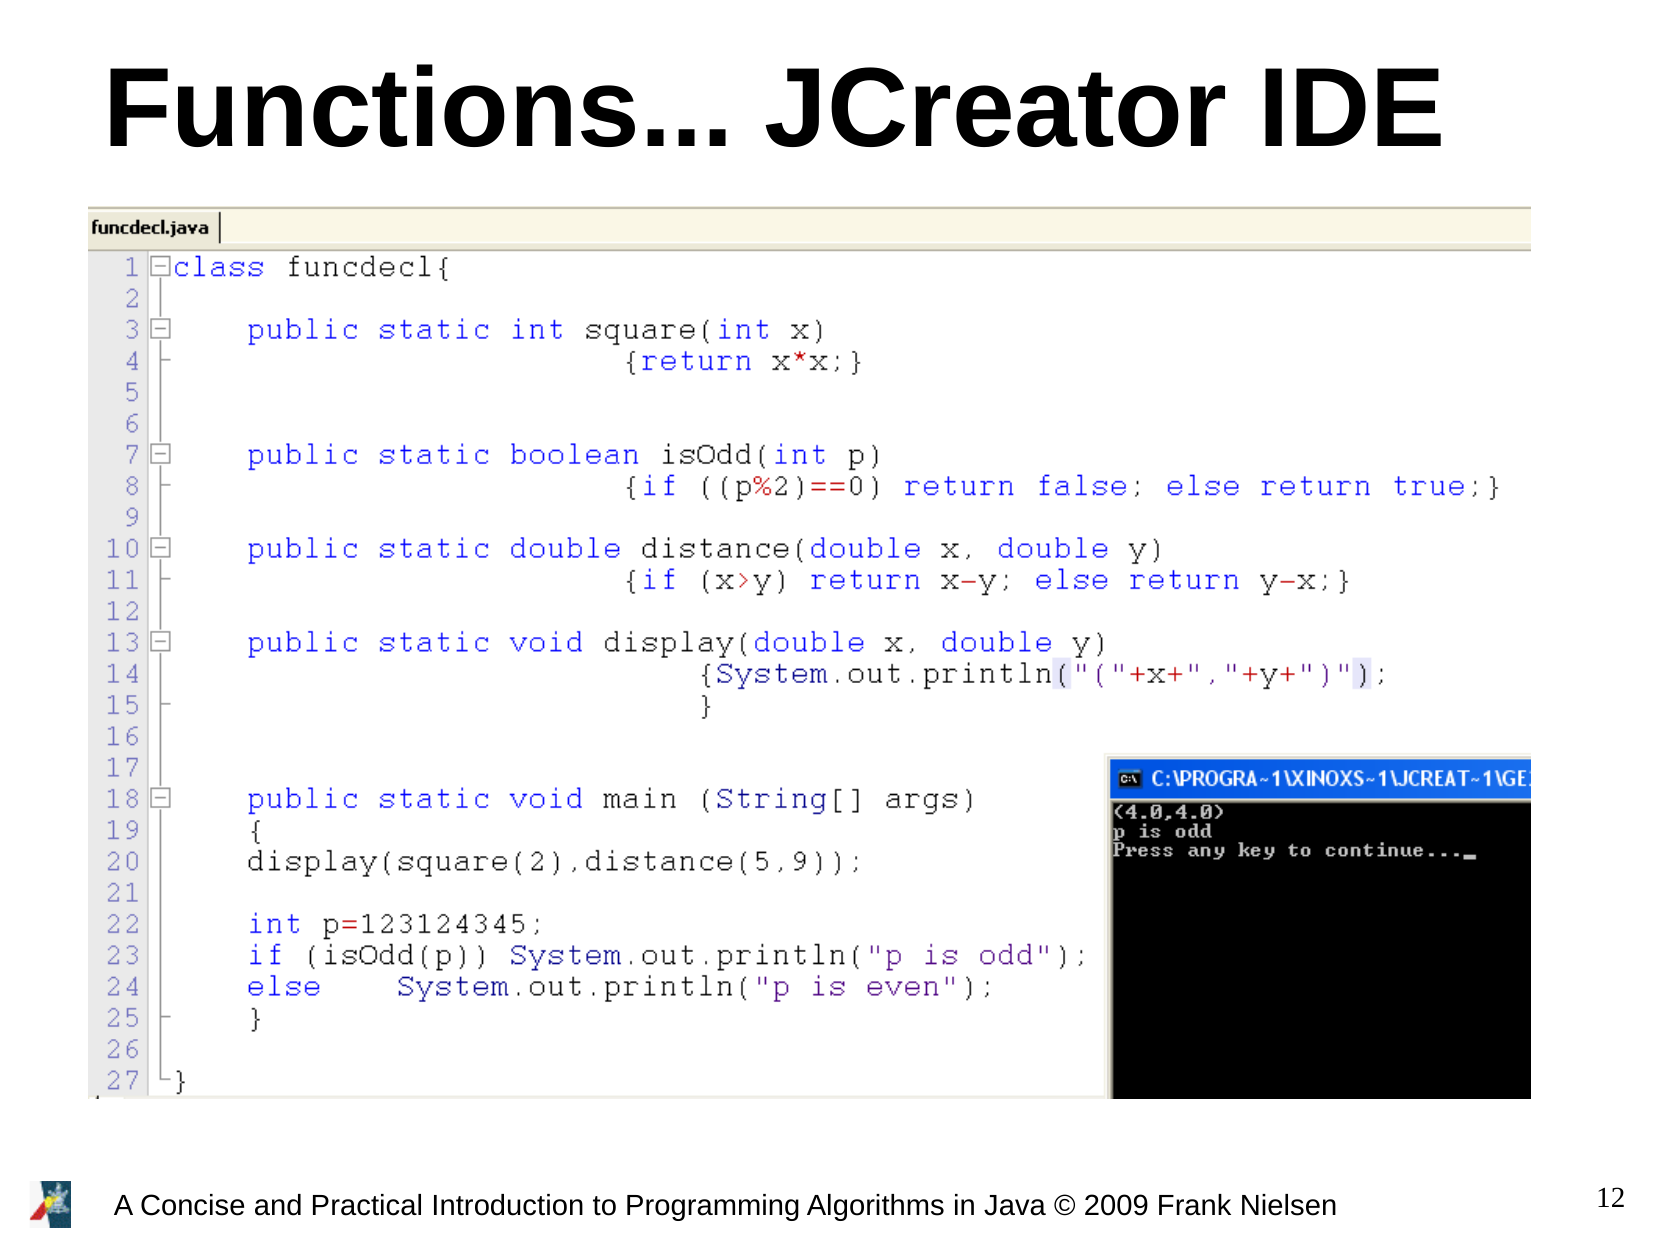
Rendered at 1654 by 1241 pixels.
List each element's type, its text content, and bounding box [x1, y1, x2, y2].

text_box Functions... JCreator IDE [88, 36, 1462, 178]
picture [88, 206, 1531, 1099]
picture [29, 1181, 71, 1228]
